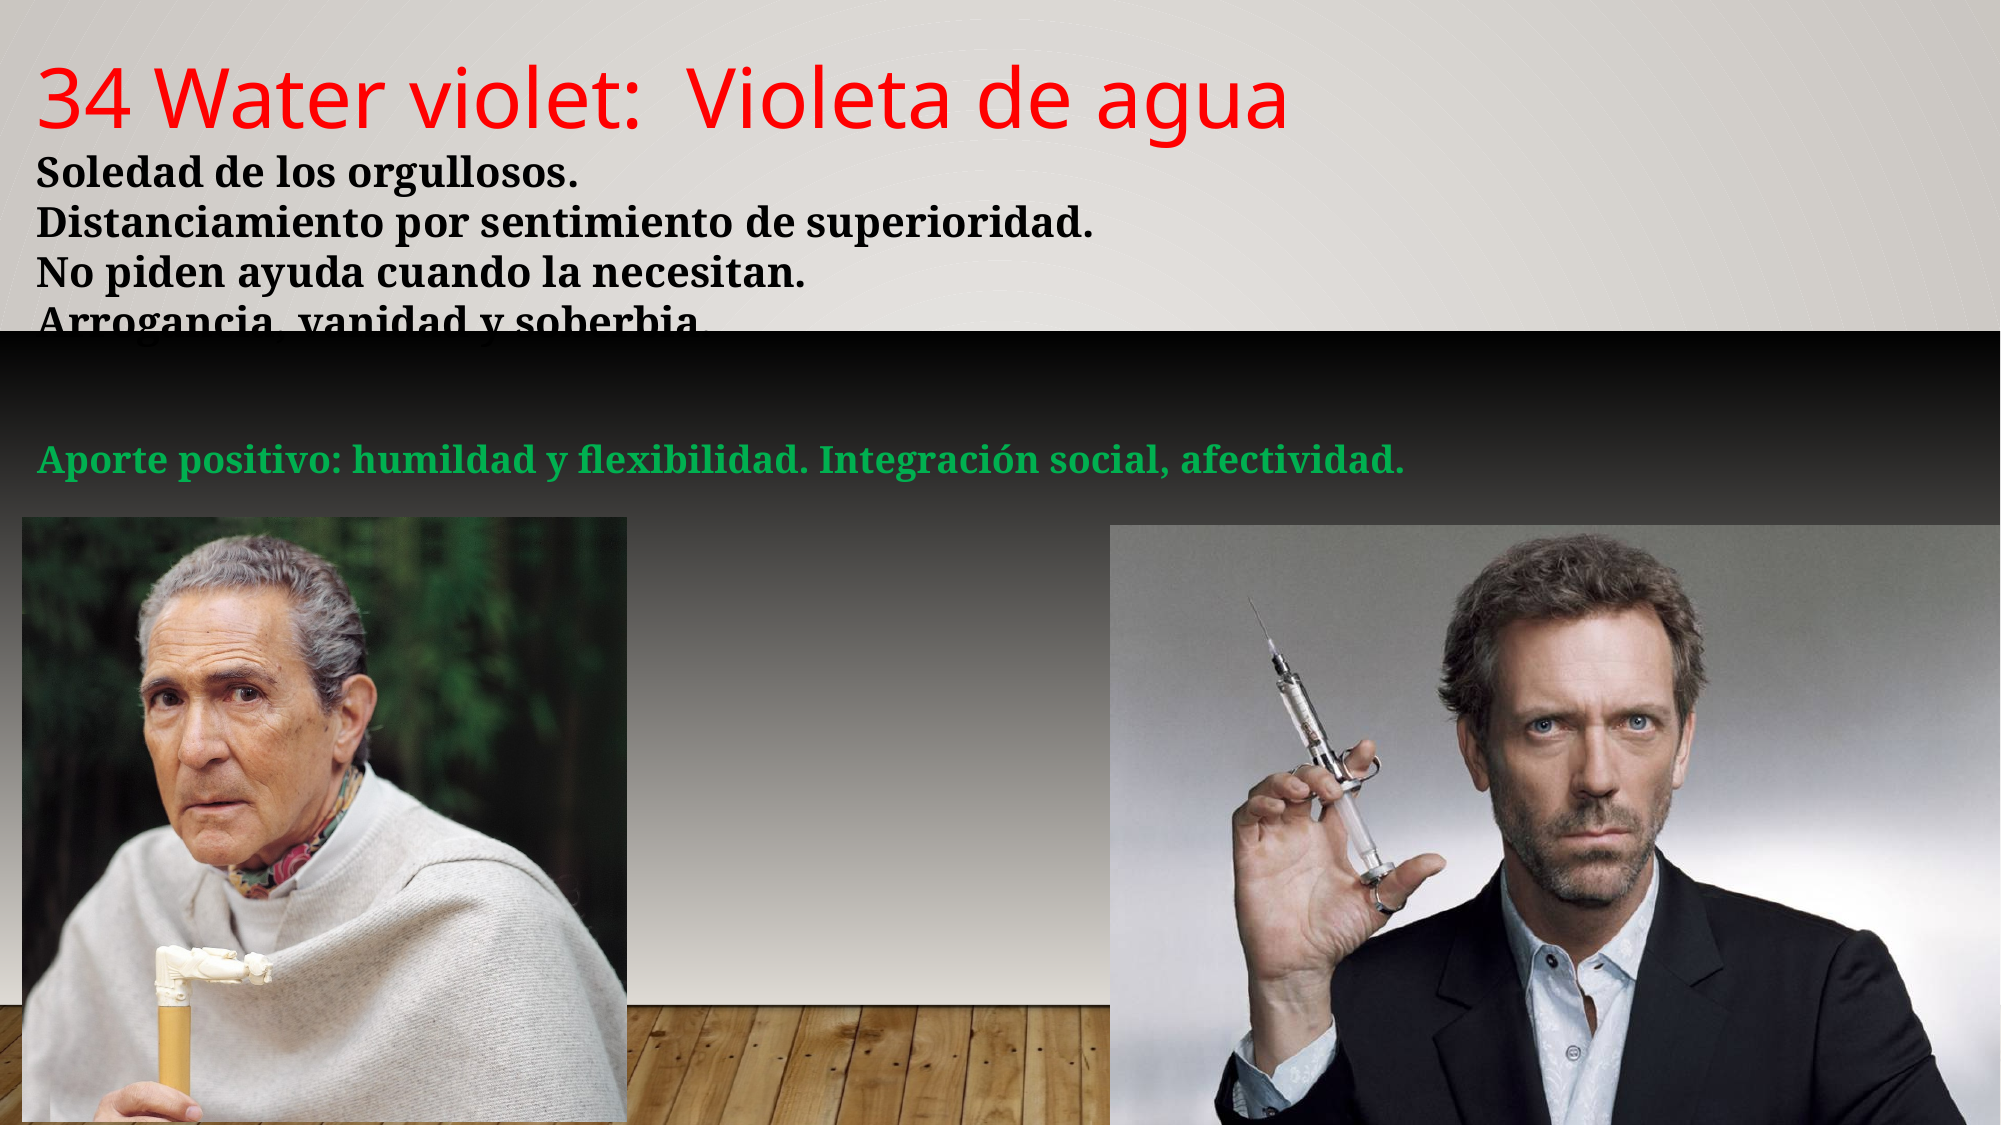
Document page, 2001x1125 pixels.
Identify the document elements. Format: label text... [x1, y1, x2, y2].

picture [1110, 525, 2000, 1125]
picture [22, 517, 627, 1122]
text_box 34 Water violet: Violeta de agua Soledad de los orgullosos. Distanciamiento por sentimiento de superioridad. No piden ayuda cuando la necesitan. Arrogancia, vanidad y soberbia. Aporte positivo: humildad y flexibilidad. Integración social, afectividad. [22, 38, 1500, 668]
